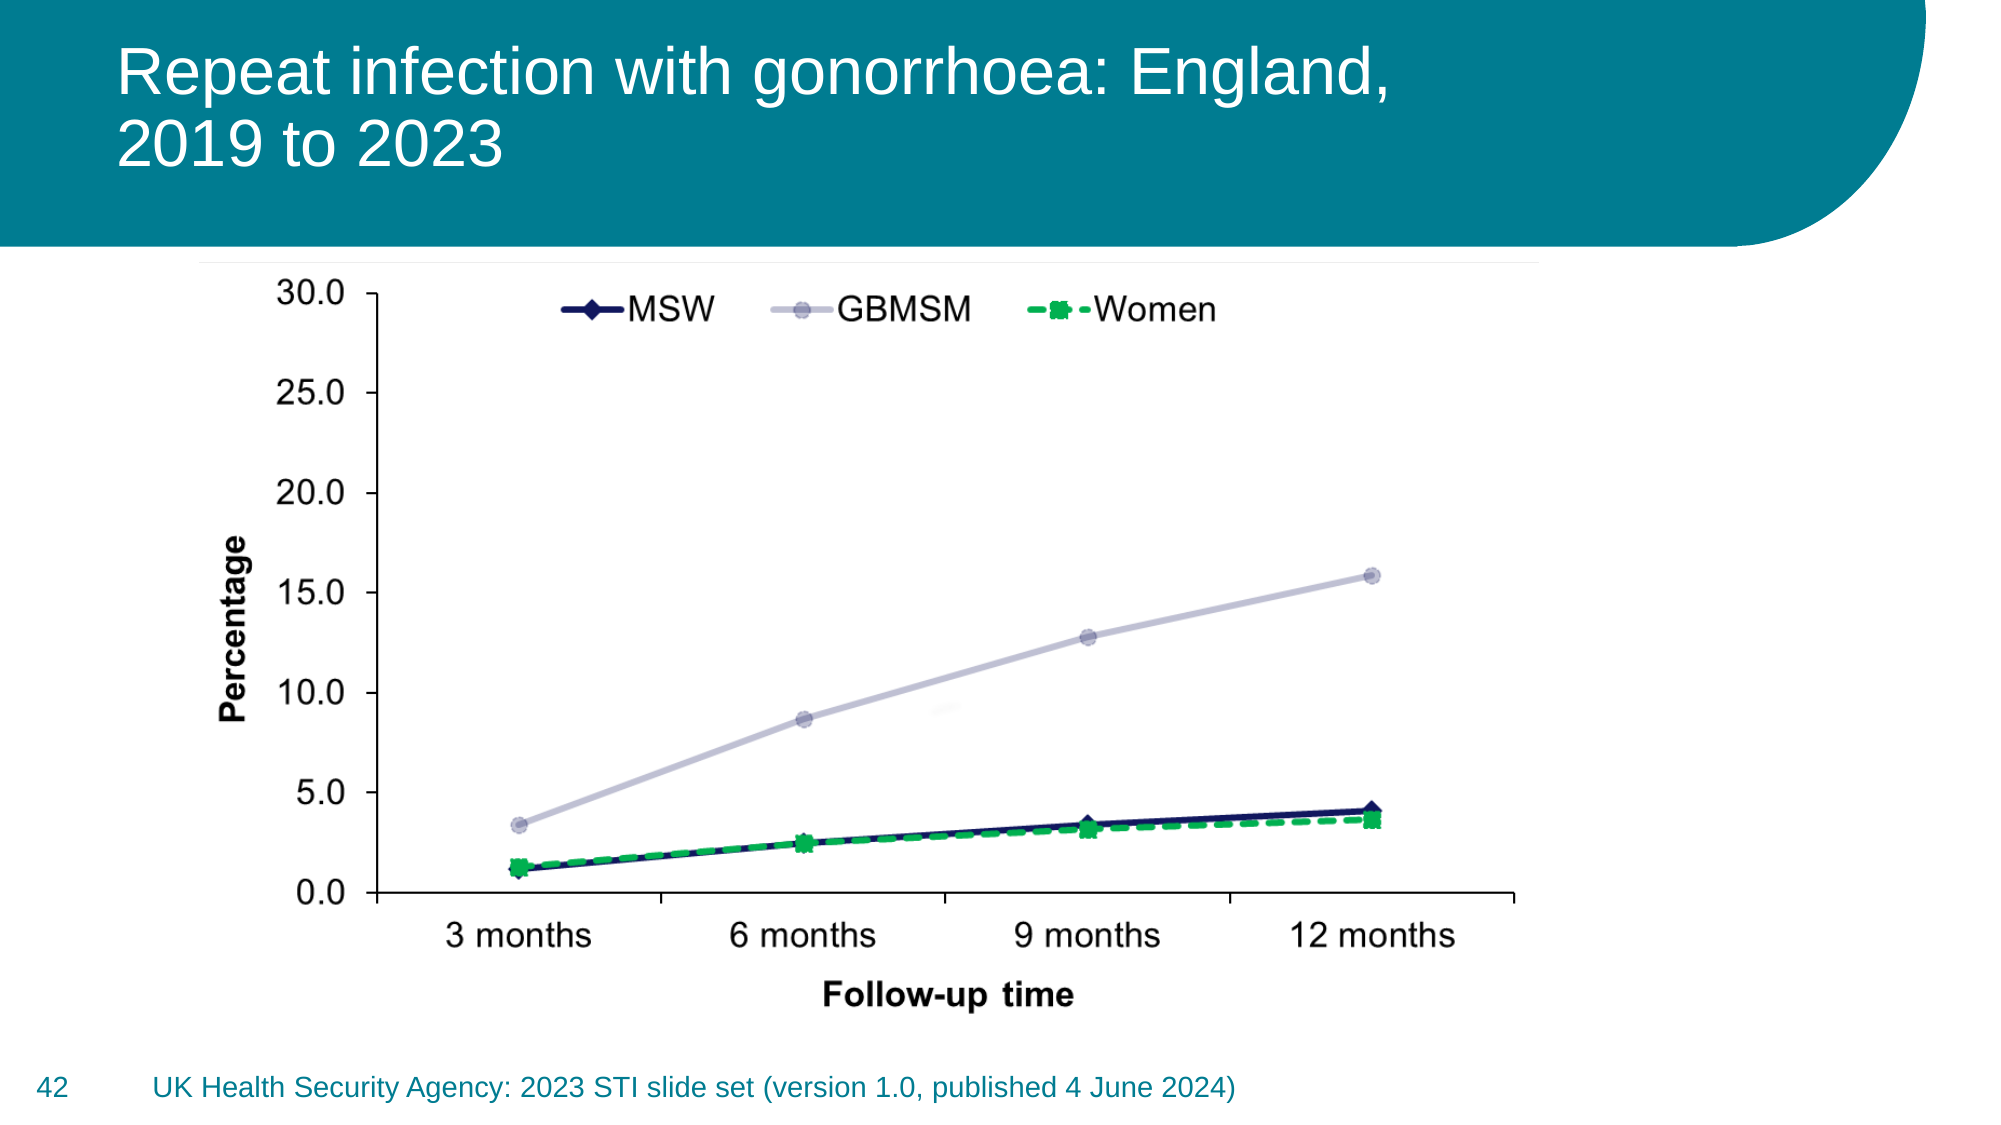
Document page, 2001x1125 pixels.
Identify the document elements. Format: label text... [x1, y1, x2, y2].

text_box [21, 1056, 120, 1117]
picture [199, 261, 1539, 1031]
text_box UK Health Security Agency: 2023 STI slide set (version 1.0, published 4 June 2024) [137, 1056, 1780, 1116]
title Repeat infection with gonorrhoea: England, 2019 to 2023 [101, 29, 1747, 189]
